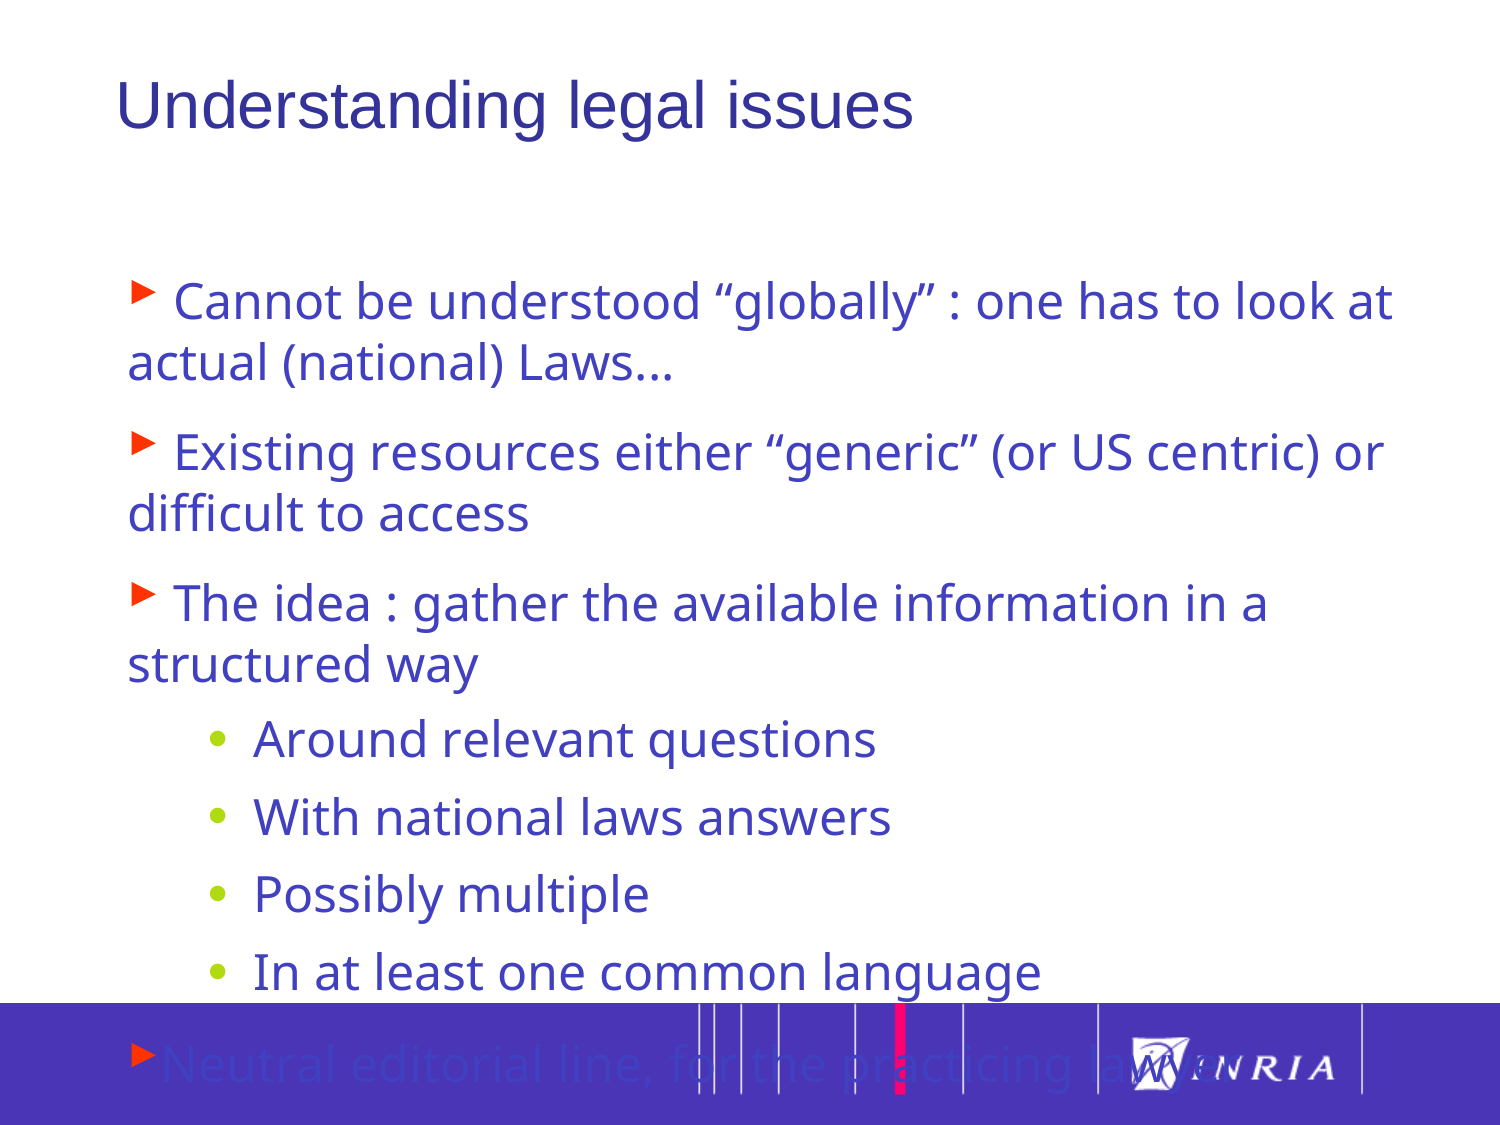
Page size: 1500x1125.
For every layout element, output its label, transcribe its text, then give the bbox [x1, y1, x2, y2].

list Cannot be understood “globally” : one has to look at actual (national) Laws... Existing resources either “generic” (or US centric) or difficult to access The idea : gather the available information in a structured way Around relevant questions With national laws answers Possibly multiple In at least one common language Neutral editorial line, for the practicing lawyer [112, 262, 1485, 1006]
title Understanding legal issues [101, 23, 1463, 150]
picture [0, 1003, 1500, 1125]
